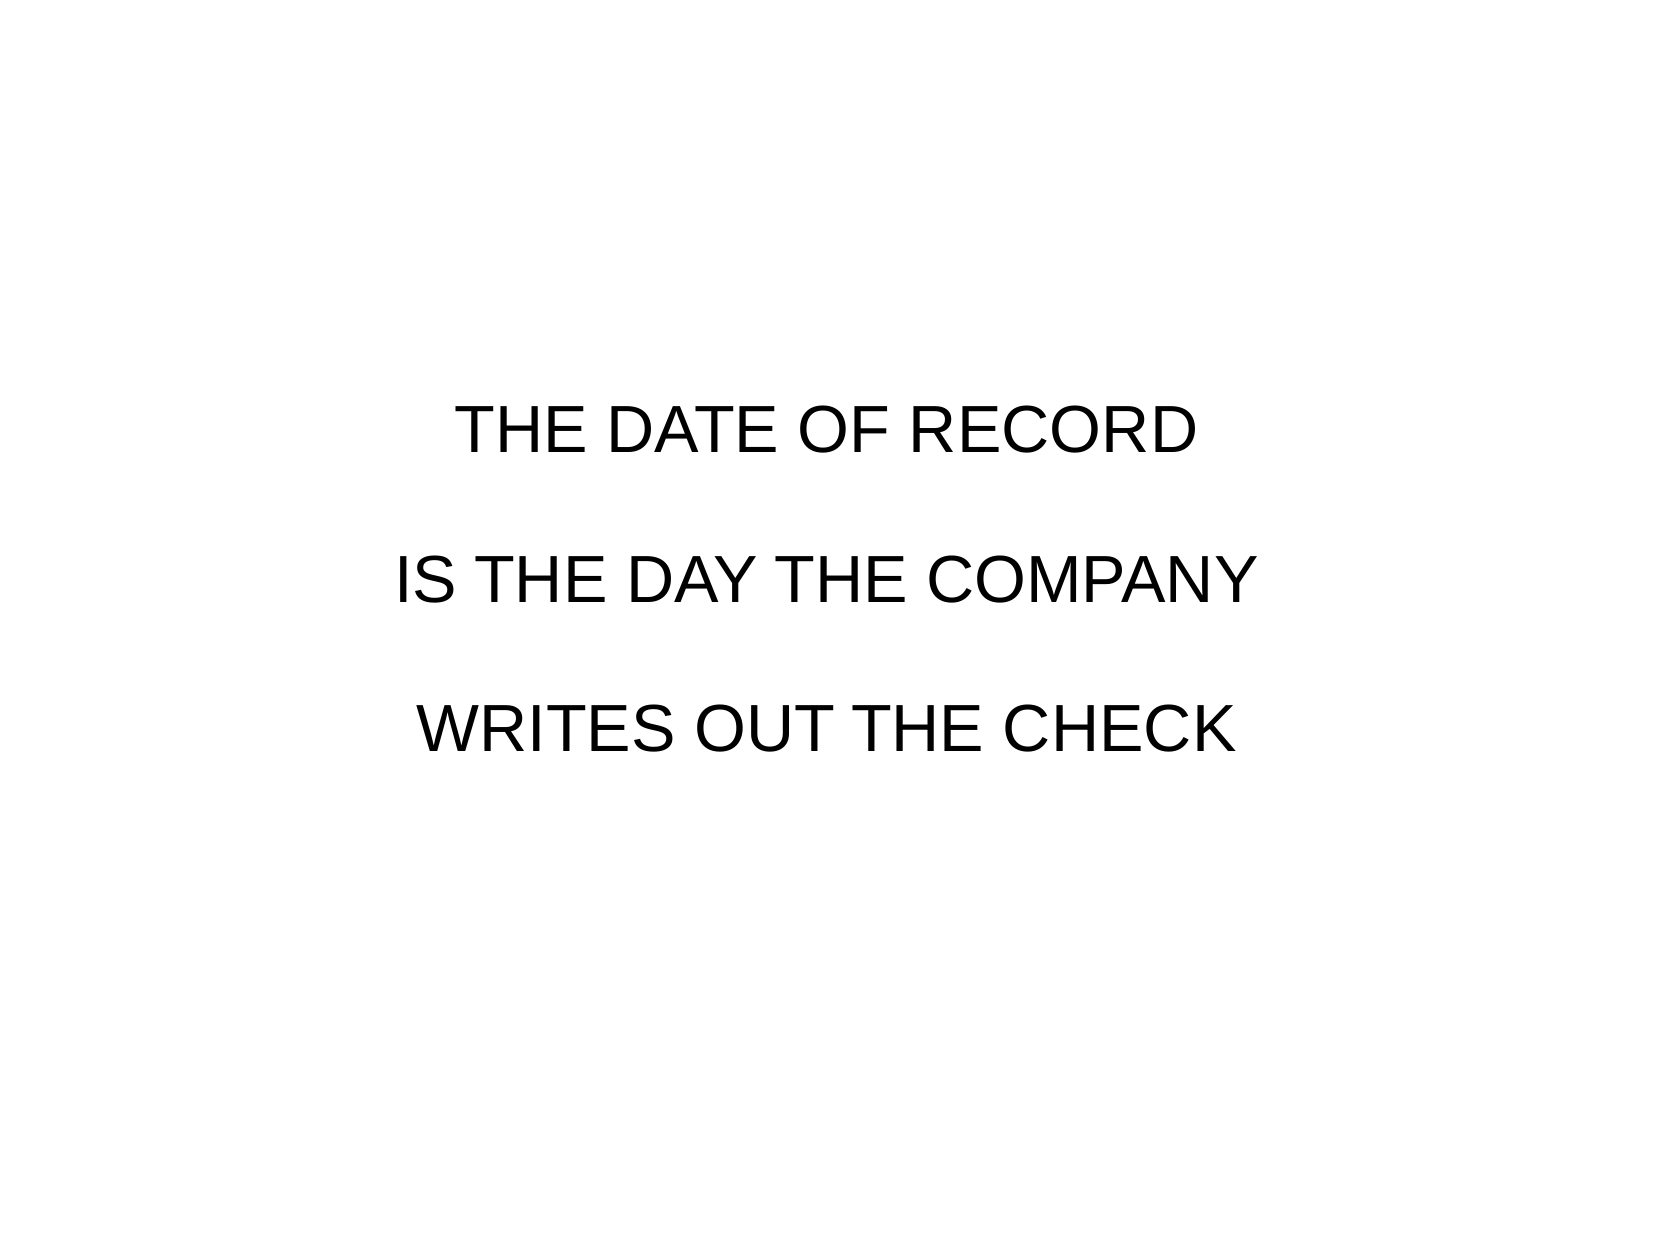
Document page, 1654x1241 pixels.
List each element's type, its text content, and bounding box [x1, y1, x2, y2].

subtitle THE DATE OF RECORD IS THE DAY THE COMPANY WRITES OUT THE CHECK [82, 49, 1571, 1109]
